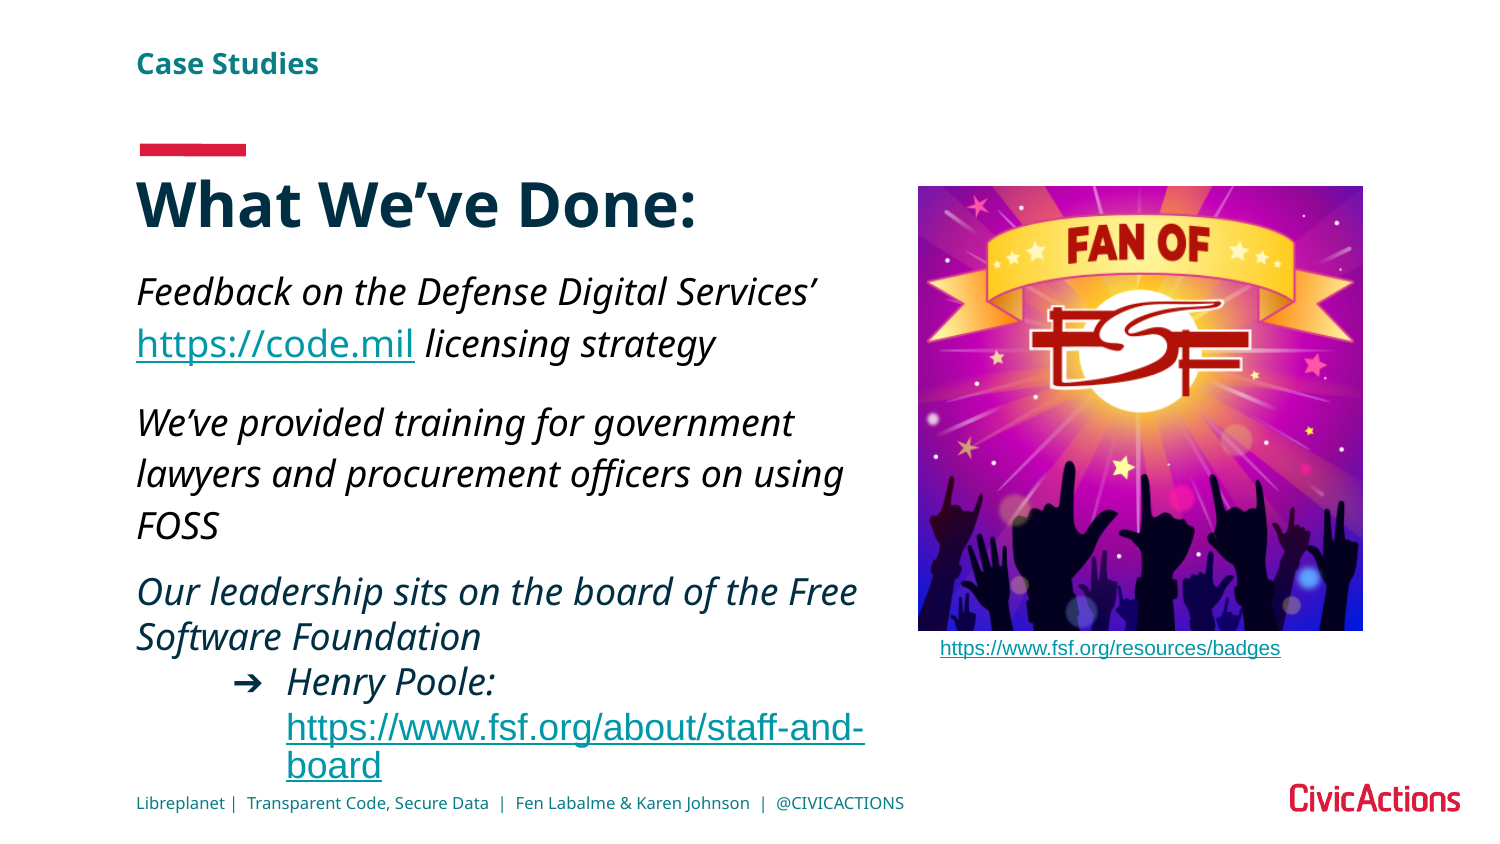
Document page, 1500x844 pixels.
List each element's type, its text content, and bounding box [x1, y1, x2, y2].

title Case Studies [121, 30, 1375, 112]
list What We’ve Done: Feedback on the Defense Digital Services’ https://code.mil licensing strategy We’ve provided training for government lawyers and procurement officers on using FOSS Our leadership sits on the board of the Free Software Foundation Henry Poole: https://www.fsf.org/about/staff-and-board [121, 150, 897, 778]
picture [918, 186, 1363, 631]
text_box https://www.fsf.org/resources/badges [925, 619, 1366, 667]
text_box Libreplanet | Transparent Code, Secure Data | Fen Labalme & Karen Johnson | @CIVICACTIONS [121, 778, 1467, 817]
